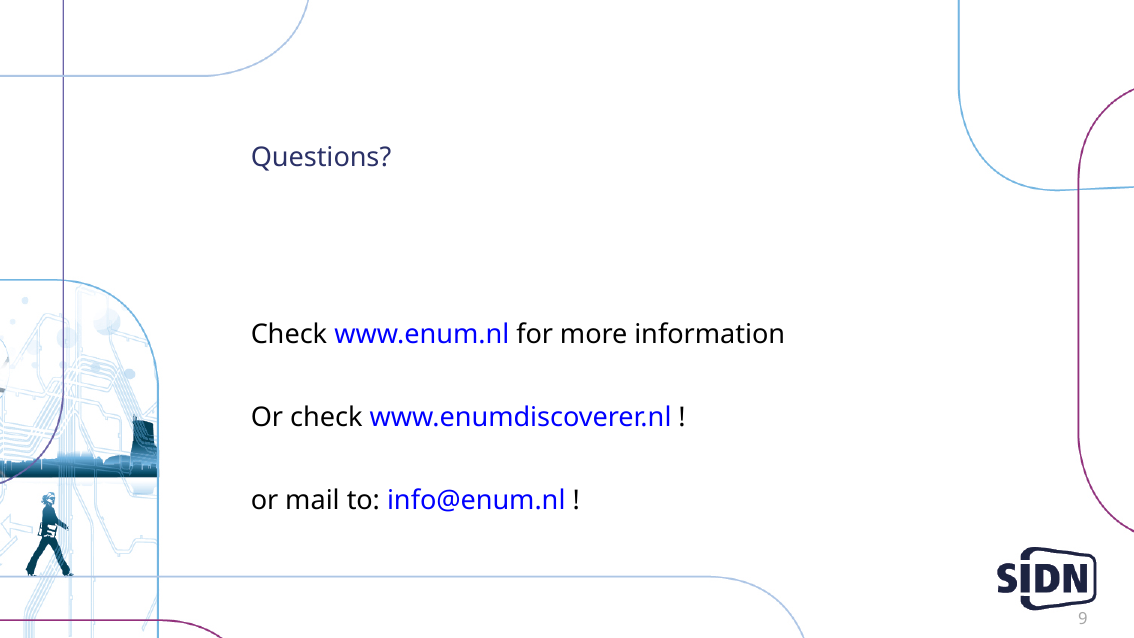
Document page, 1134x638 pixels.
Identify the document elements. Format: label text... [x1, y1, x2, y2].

list Check www.enum.nl for more information Or check www.enumdiscoverer.nl ! or mail to: info@enum.nl ! [236, 191, 980, 514]
picture [0, 0, 1134, 638]
text_box <number> [989, 599, 1103, 638]
title Questions? [236, 118, 816, 191]
